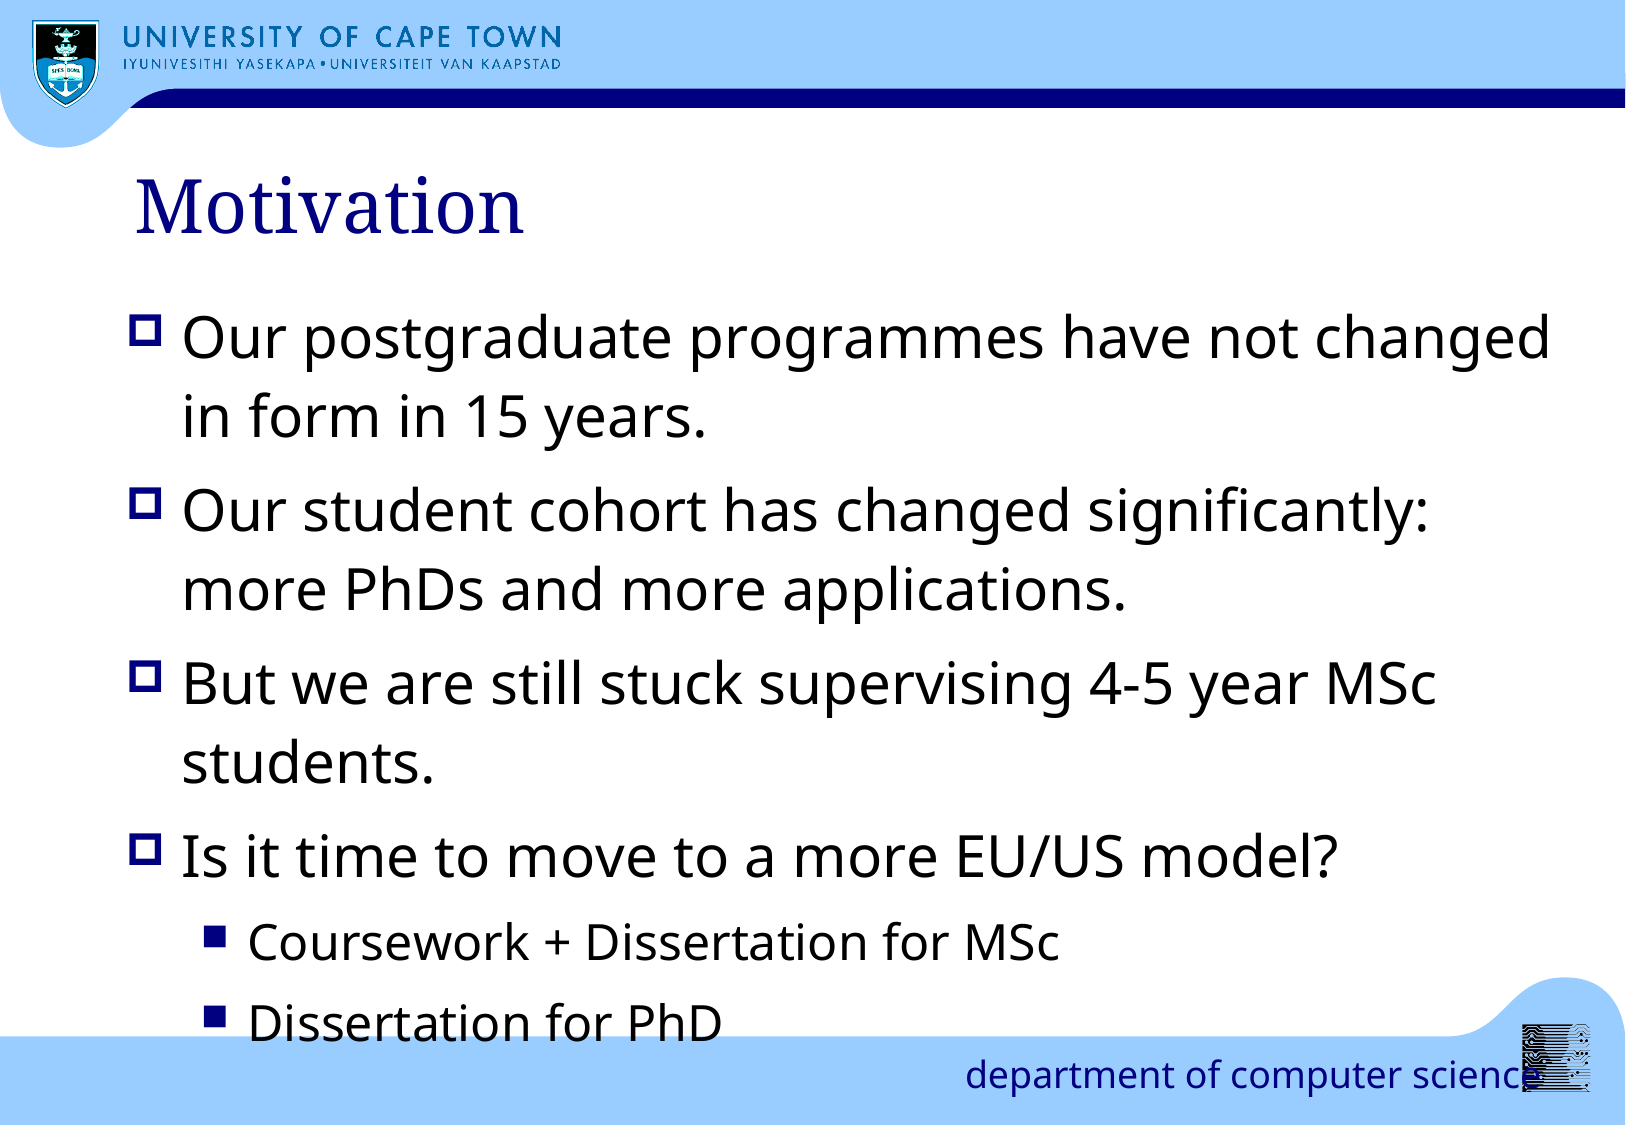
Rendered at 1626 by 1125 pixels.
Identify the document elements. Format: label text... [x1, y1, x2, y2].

title Motivation [134, 140, 1571, 268]
list Our postgraduate programmes have not changed in form in 15 years. Our student cohort has changed significantly: more PhDs and more applications. But we are still stuck supervising 4-5 year MSc students. Is it time to move to a more EU/US model? Coursework + Dissertation for MSc Dissertation for PhD [125, 296, 1570, 1039]
picture [1522, 1024, 1591, 1092]
picture [1526, 1070, 1536, 1076]
picture [32, 20, 100, 109]
picture [120, 23, 563, 71]
